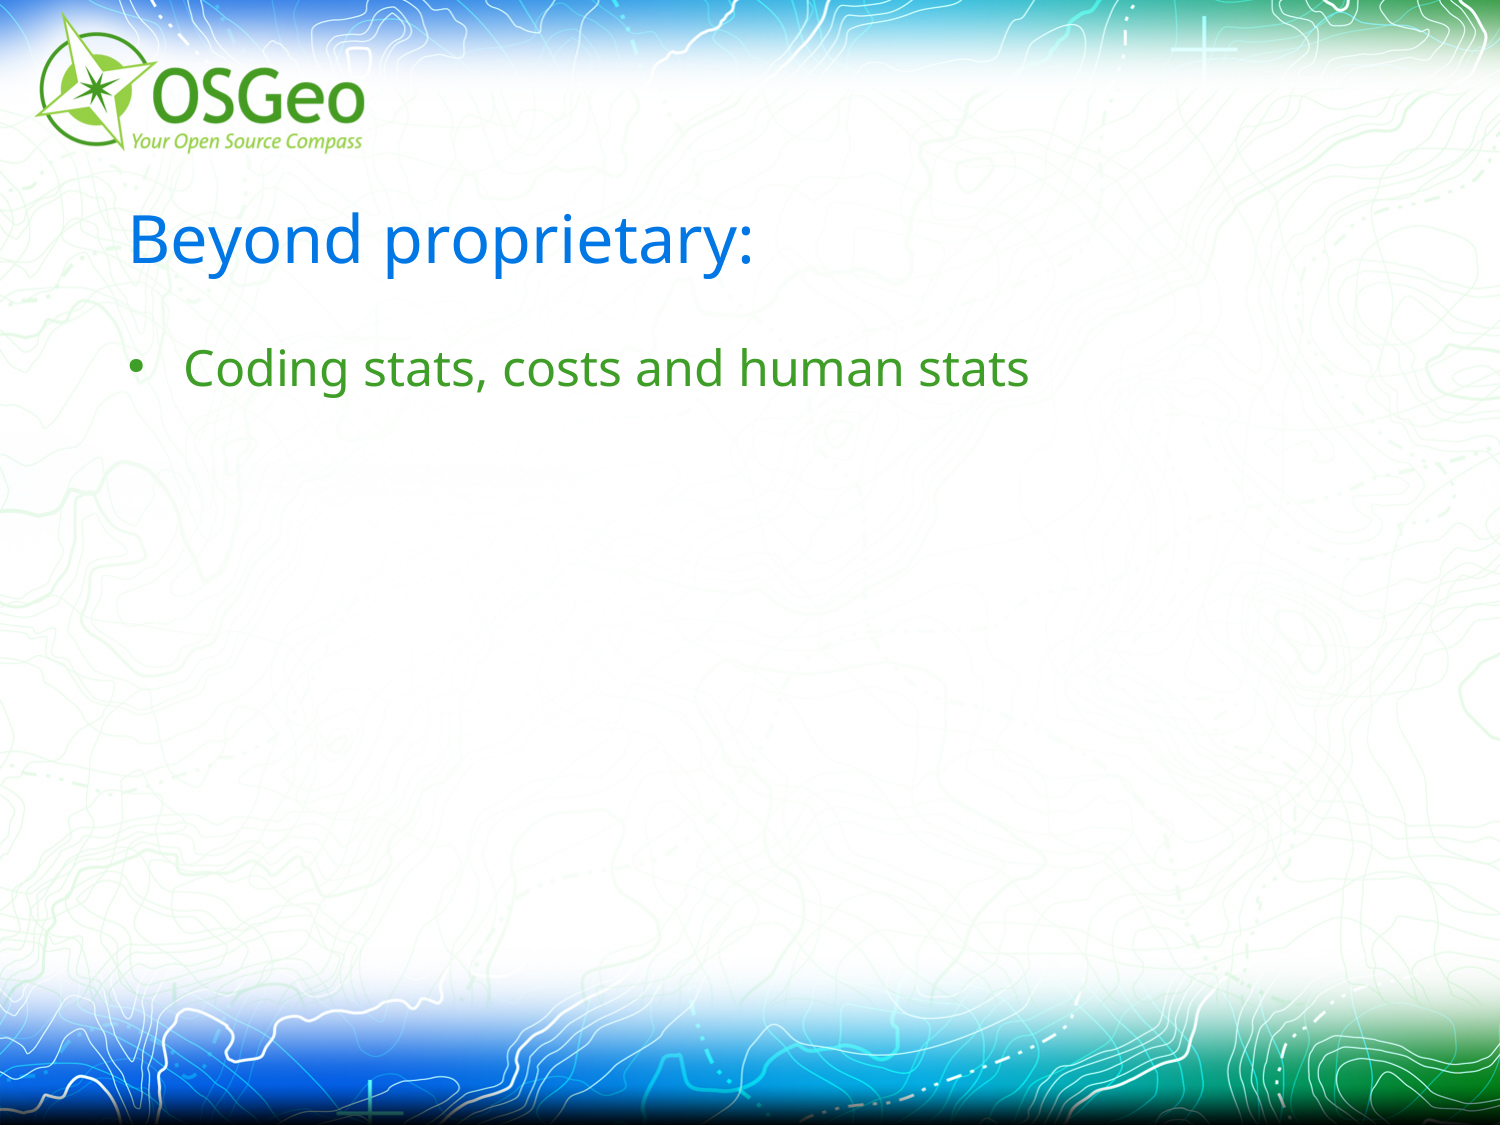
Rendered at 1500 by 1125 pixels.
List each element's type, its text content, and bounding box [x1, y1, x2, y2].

title Beyond proprietary: [112, 187, 1388, 288]
picture [0, 0, 1500, 1125]
list Coding stats, costs and human stats [112, 324, 1388, 1068]
